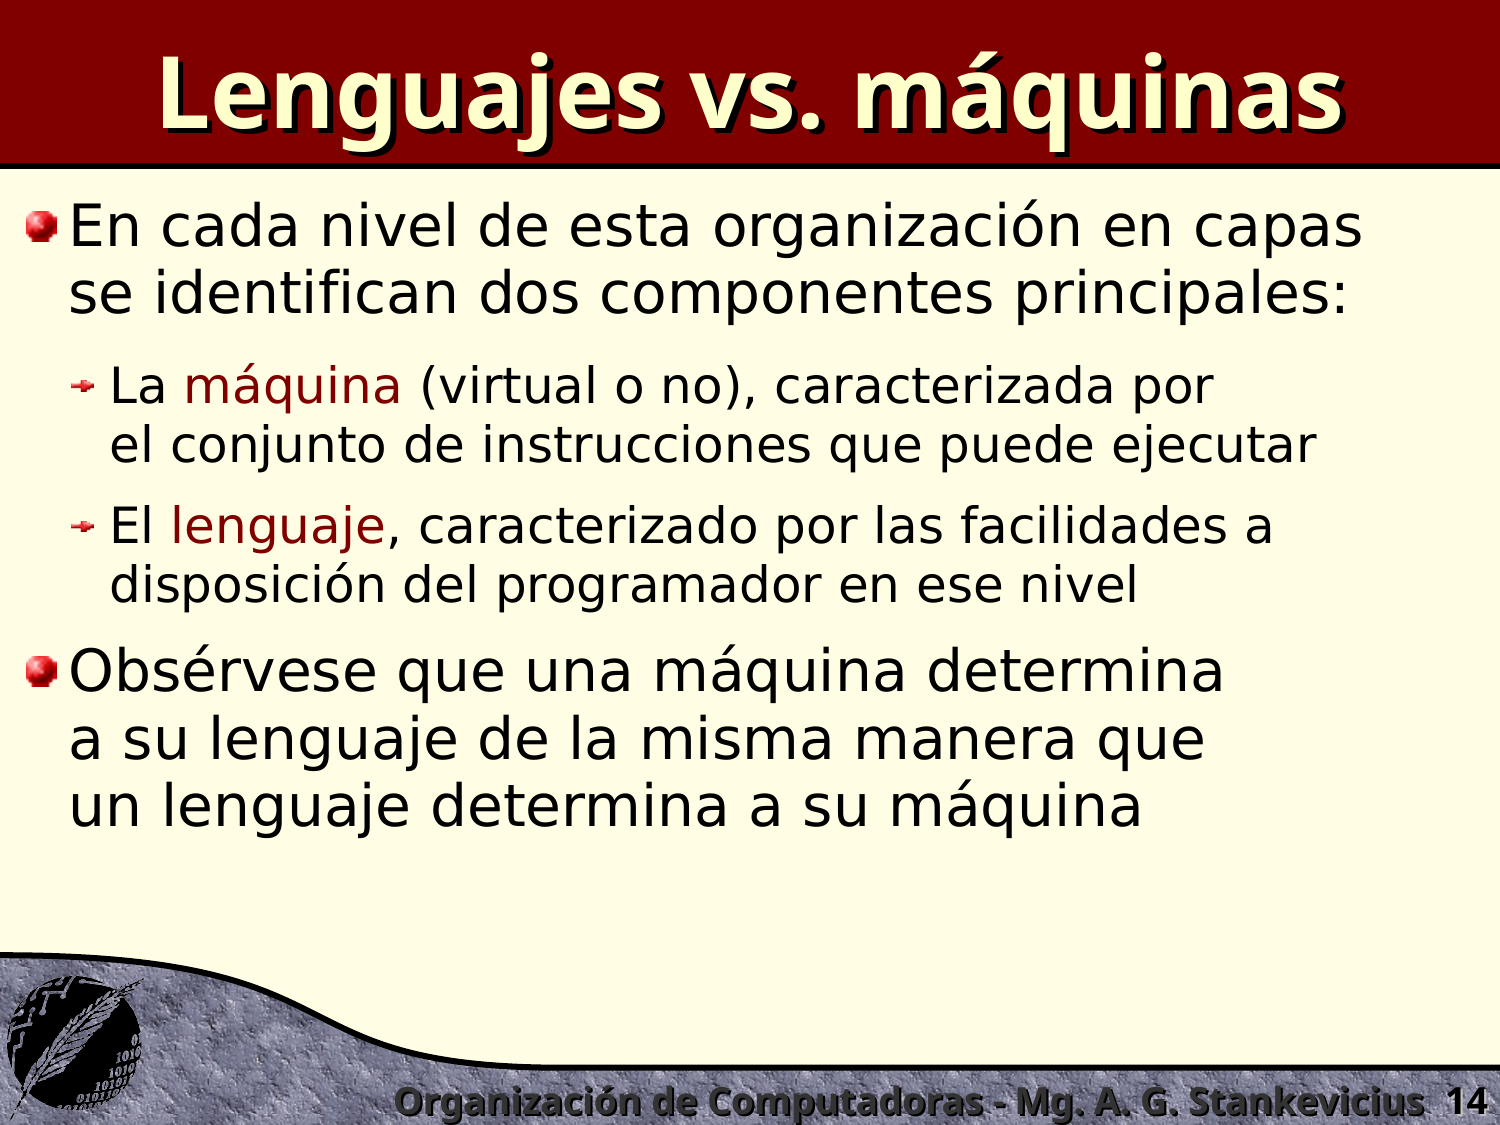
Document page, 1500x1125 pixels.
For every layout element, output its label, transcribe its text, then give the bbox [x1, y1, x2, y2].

picture [448, 1100, 455, 1110]
picture [0, 959, 1500, 1125]
picture [1058, 1100, 1065, 1110]
title Lenguajes vs. máquinas [15, 5, 1485, 160]
picture [802, 1100, 806, 1110]
list En cada nivel de esta organización en capas se identifican dos componentes principales: La máquina (virtual o no), caracterizada por el conjunto de instrucciones que puede ejecutar El lenguaje, caracterizado por las facilidades a disposición del programador en ese nivel Obsérvese que una máquina determina a su lenguaje de la misma manera que un lenguaje determina a su máquina [11, 192, 1486, 935]
